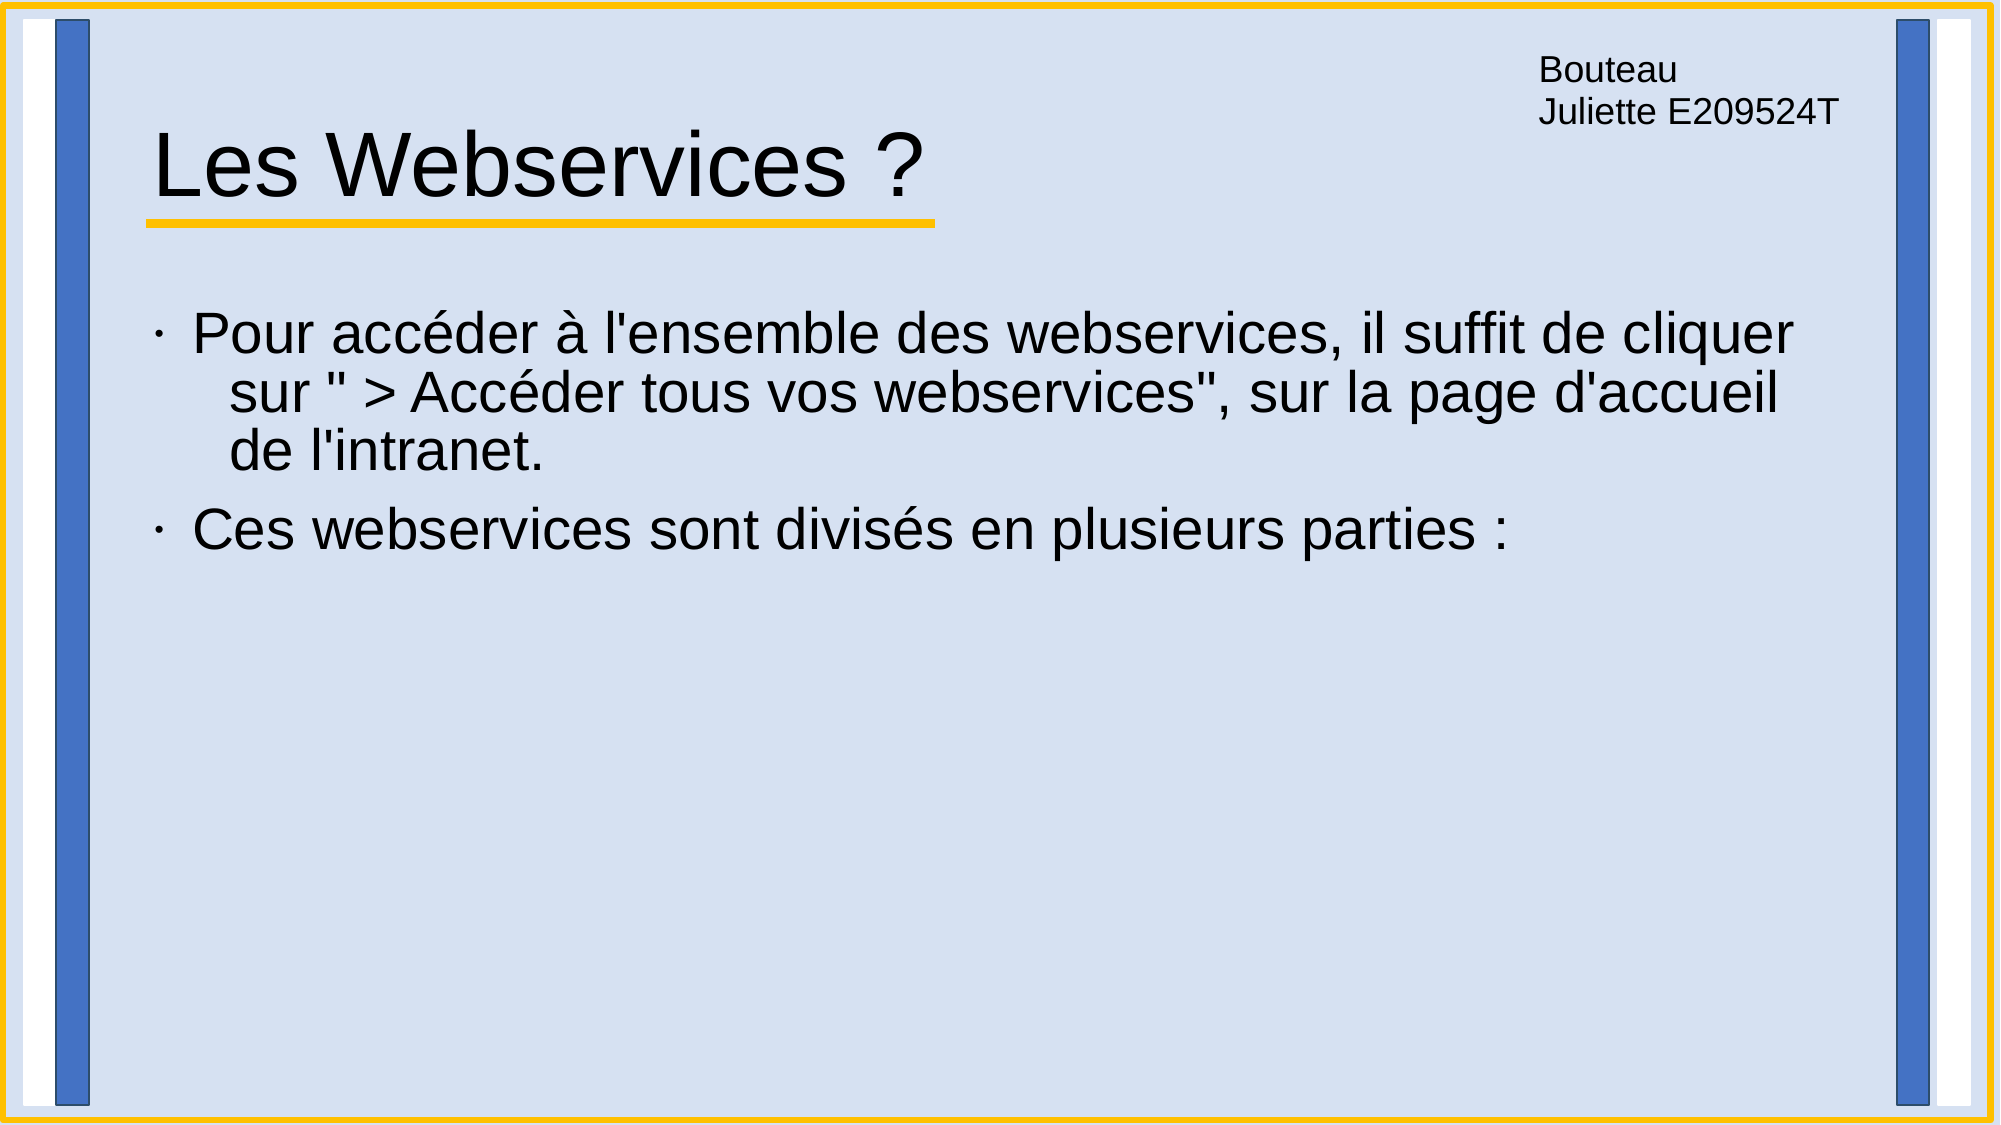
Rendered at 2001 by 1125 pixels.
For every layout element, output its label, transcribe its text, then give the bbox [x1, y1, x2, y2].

title Les Webservices ? [137, 59, 1863, 278]
text_box Bouteau Juliette E209524T [1523, 41, 1863, 152]
list Pour accéder à l'ensemble des webservices, il suffit de cliquer sur " > Accéder tous vos webservices", sur la page d'accueil de l'intranet. Ces webservices sont divisés en plusieurs parties : [137, 299, 1863, 1014]
text_box [23, 20, 55, 1106]
text_box [1896, 20, 1930, 1106]
text_box [1937, 20, 1971, 1106]
text_box [56, 20, 89, 1106]
